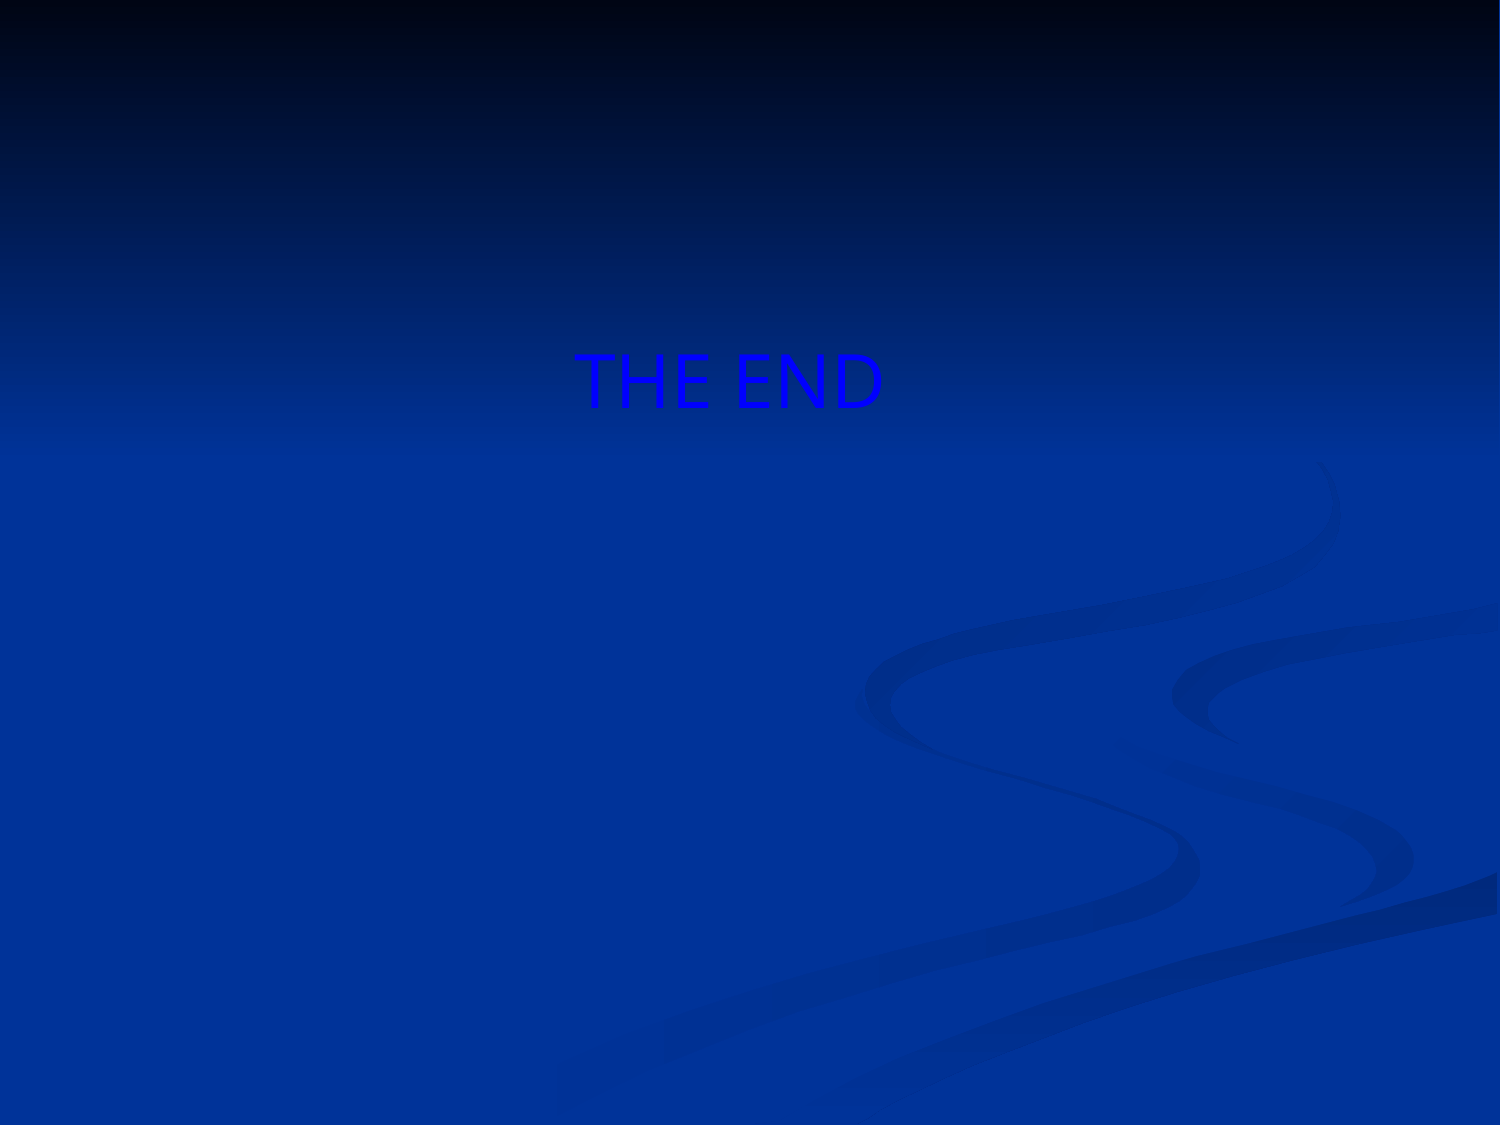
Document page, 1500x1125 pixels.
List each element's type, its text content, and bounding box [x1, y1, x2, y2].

text_box THE END [301, 326, 1140, 669]
